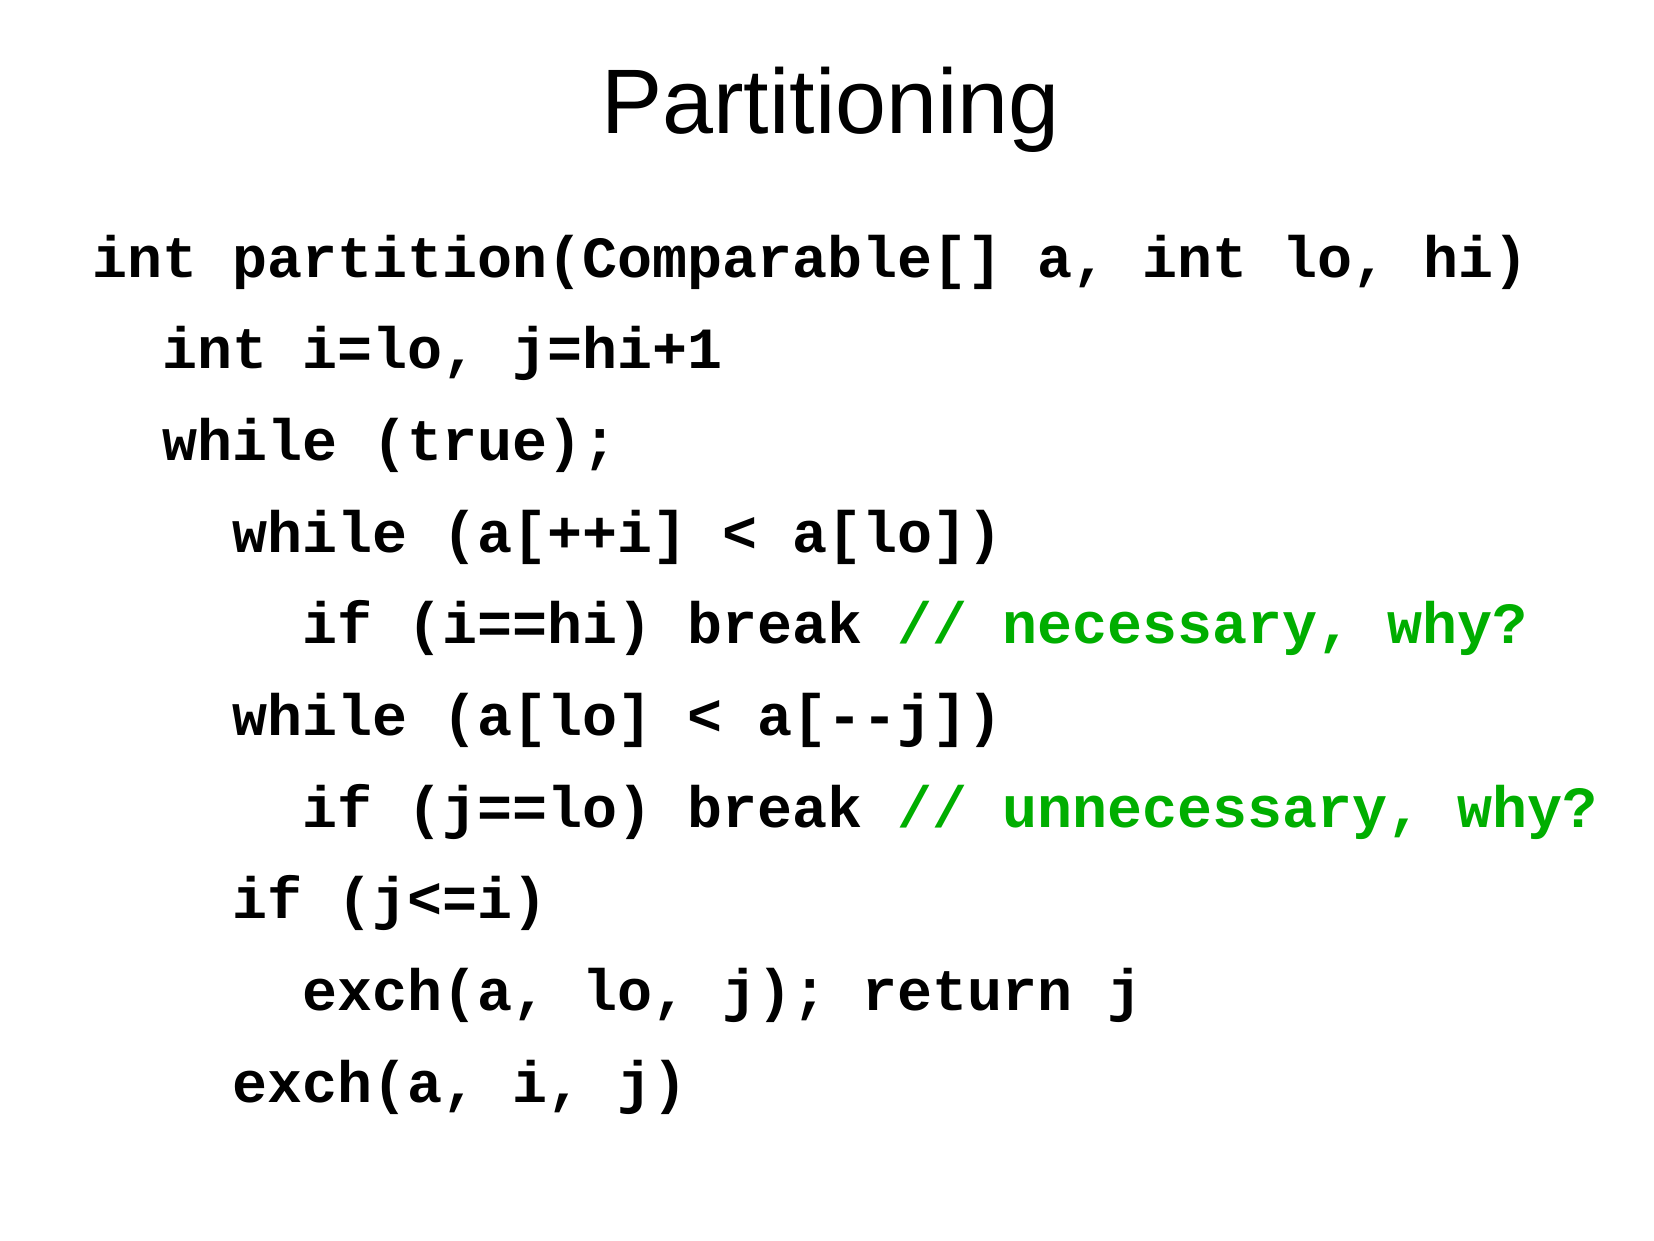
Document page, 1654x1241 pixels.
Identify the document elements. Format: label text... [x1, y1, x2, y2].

list int partition(Comparable[] a, int lo, hi) int i=lo, j=hi+1 while (true); while (a[++i] < a[lo]) if (i==hi) break // necessary, why? while (a[lo] < a[--j]) if (j==lo) break // unnecessary, why? if (j<=i) exch(a, lo, j); return j exch(a, i, j) [92, 221, 1654, 1152]
title Partitioning [86, 0, 1575, 204]
